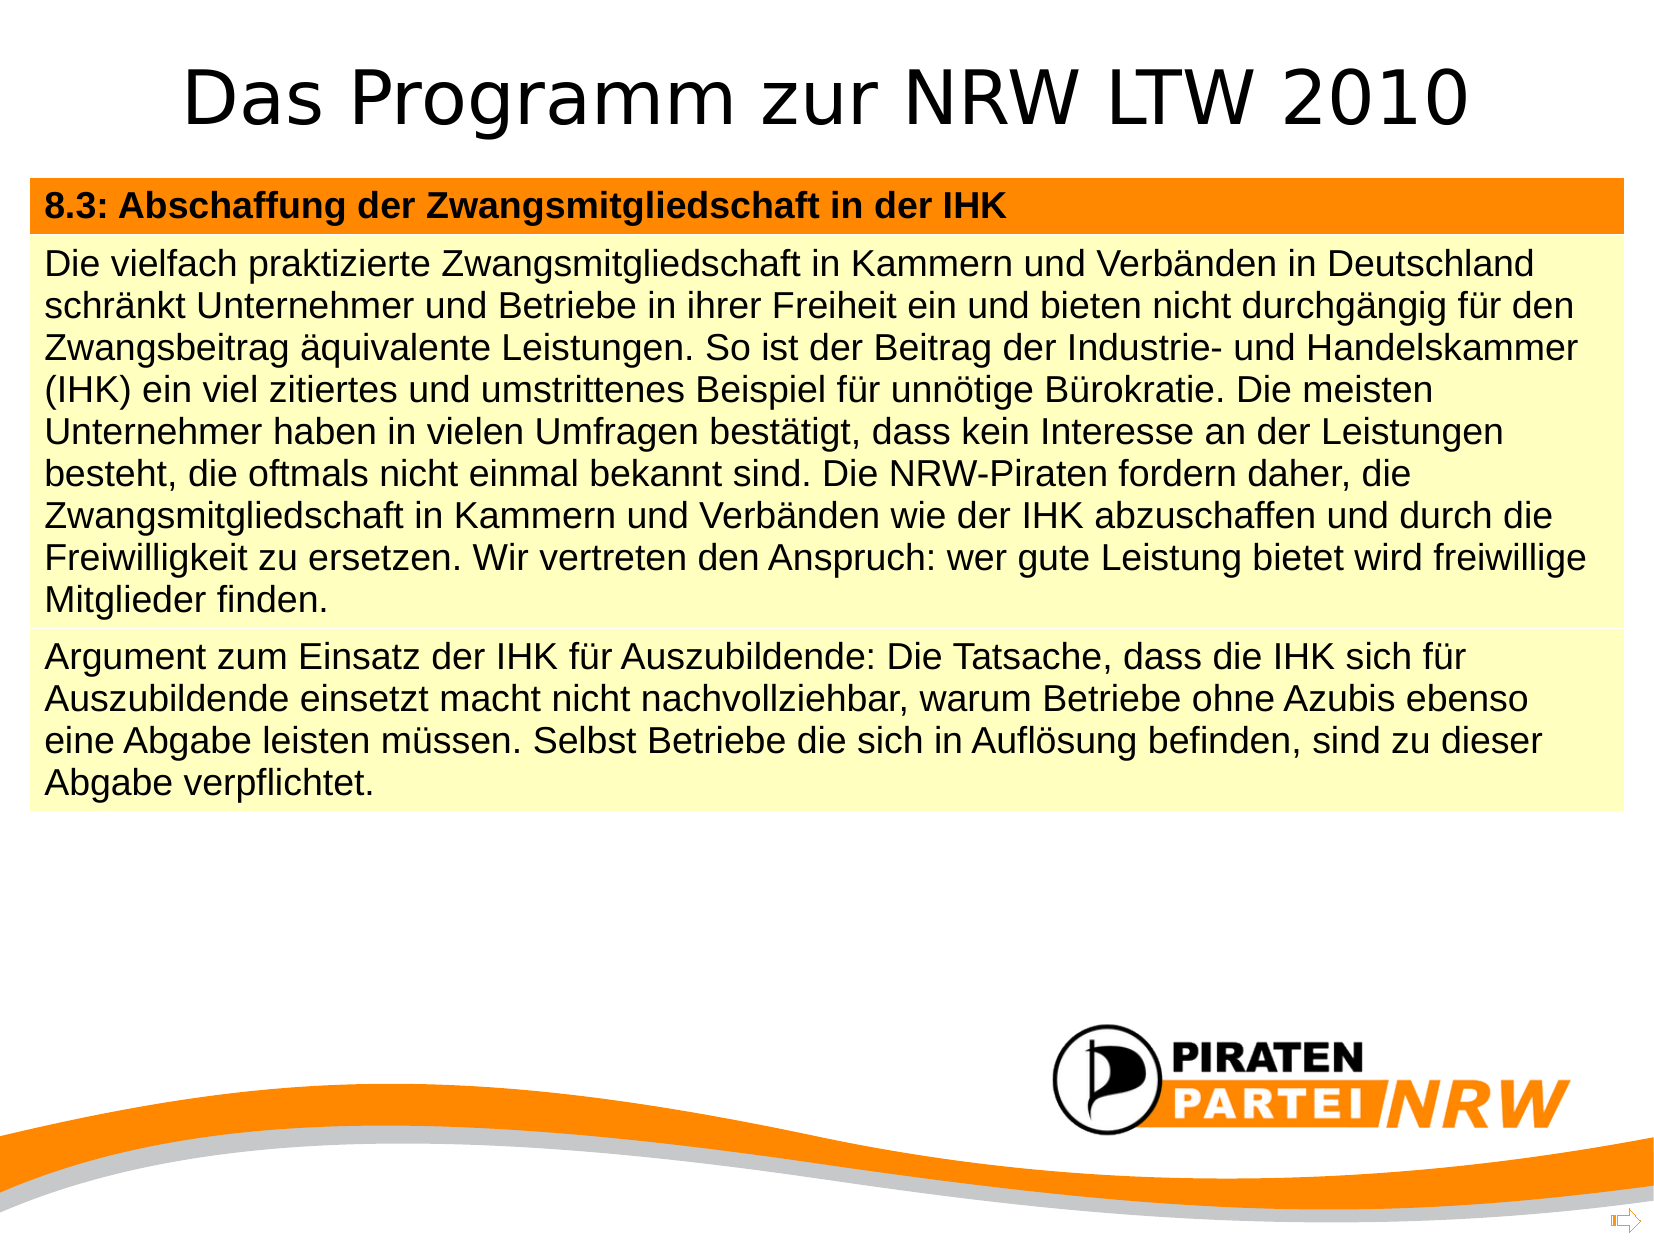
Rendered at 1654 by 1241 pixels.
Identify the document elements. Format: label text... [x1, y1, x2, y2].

table_header 8.3: Abschaffung der Zwangsmitgliedschaft in der IHK [30, 178, 1624, 234]
table_cell Die vielfach praktizierte Zwangsmitgliedschaft in Kammern und Verbänden in Deutschland schränkt Unternehmer und Betriebe in ihrer Freiheit ein und bieten nicht durchgängig für den Zwangsbeitrag äquivalente Leistungen. So ist der Beitrag der Industrie- und Handelskammer (IHK) ein viel zitiertes und umstrittenes Beispiel für unnötige Bürokratie. Die meisten Unternehmer haben in vielen Umfragen bestätigt, dass kein Interesse an der Leistungen besteht, die oftmals nicht einmal bekannt sind. Die NRW-Piraten fordern daher, die Zwangsmitgliedschaft in Kammern und Verbänden wie der IHK abzuschaffen und durch die Freiwilligkeit zu ersetzen. Wir vertreten den Anspruch: wer gute Leistung bietet wird freiwillige Mitglieder finden. [30, 235, 1624, 628]
picture [1045, 1021, 1579, 1140]
title Das Programm zur NRW LTW 2010 [82, 54, 1571, 143]
table_cell Argument zum Einsatz der IHK für Auszubildende: Die Tatsache, dass die IHK sich für Auszubildende einsetzt macht nicht nachvollziehbar, warum Betriebe ohne Azubis ebenso eine Abgabe leisten müssen. Selbst Betriebe die sich in Auflösung befinden, sind zu dieser Abgabe verpflichtet. [30, 629, 1624, 811]
